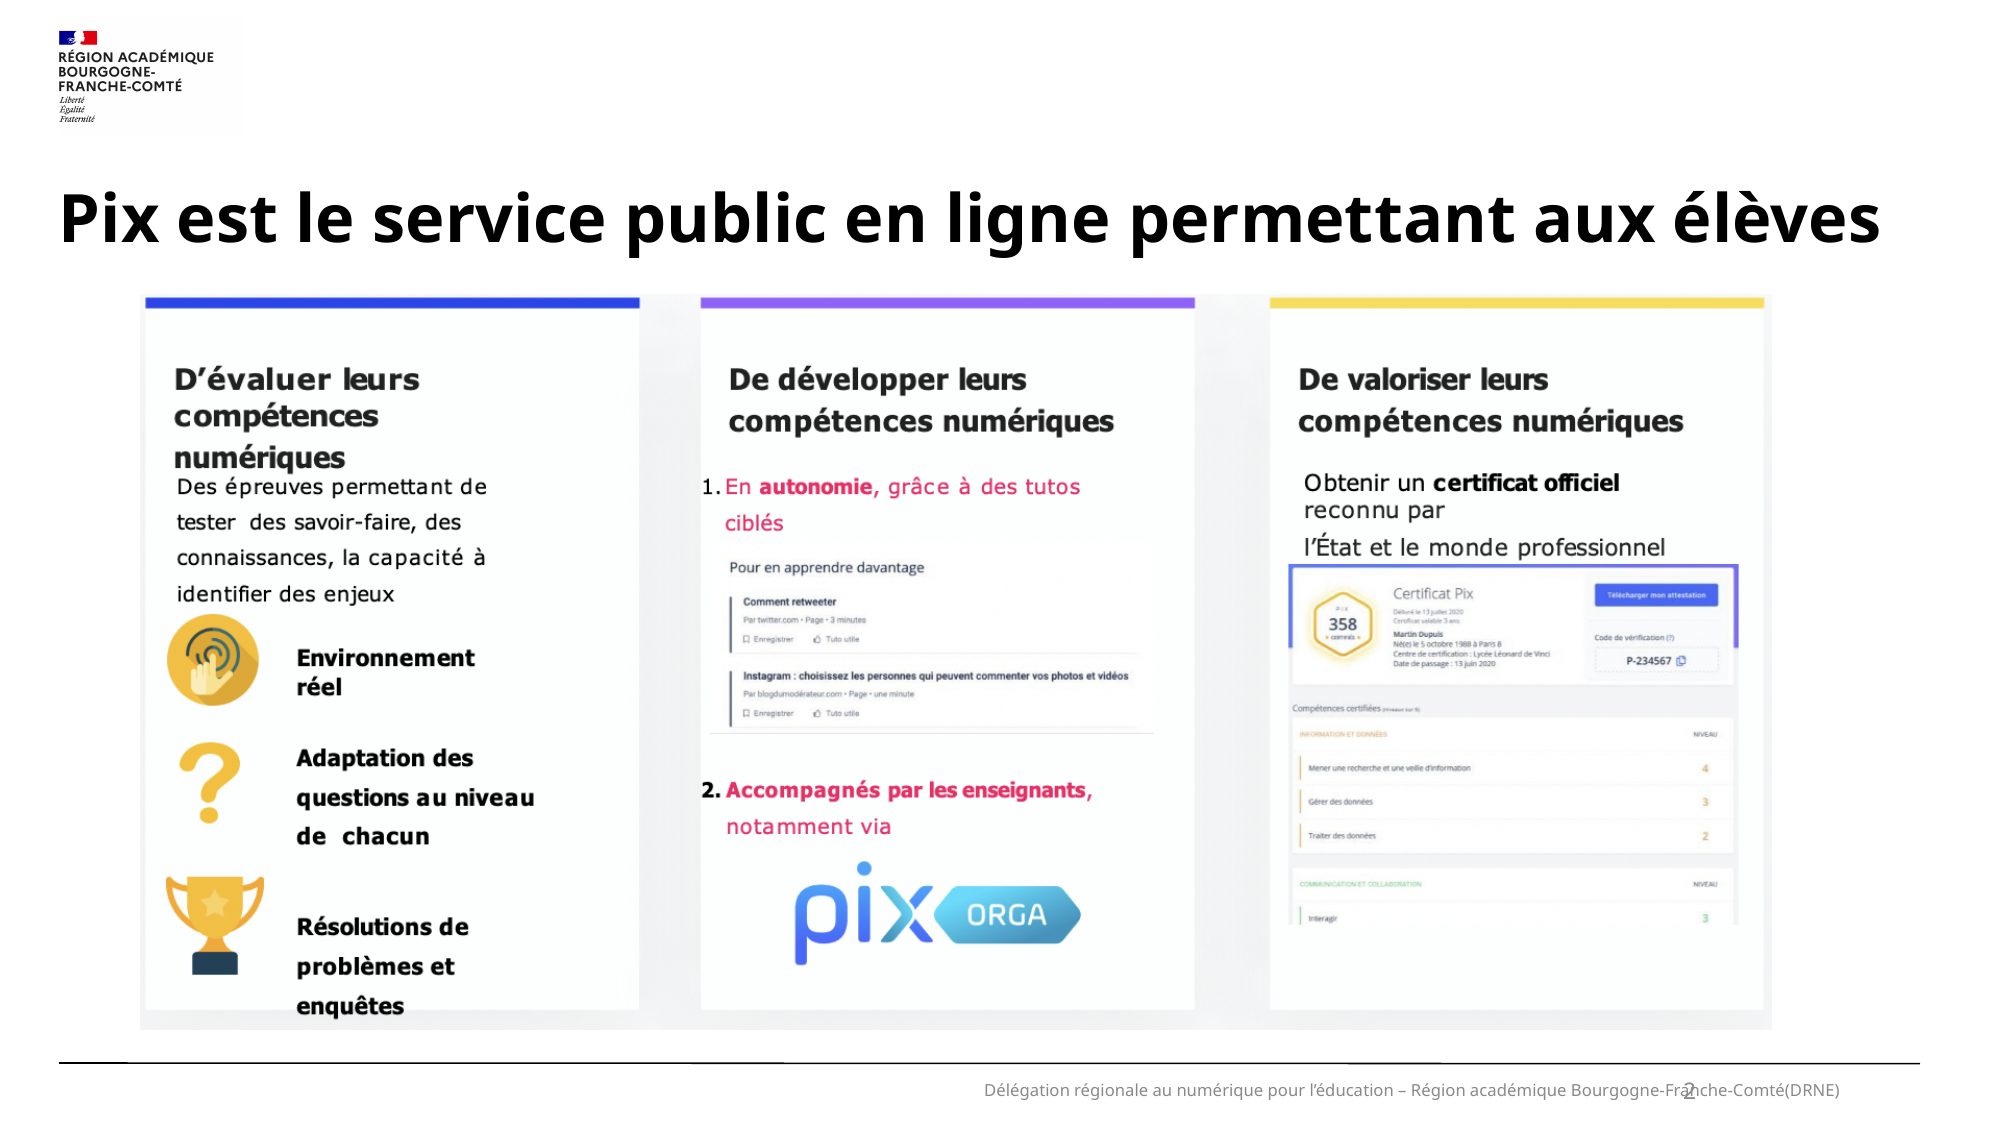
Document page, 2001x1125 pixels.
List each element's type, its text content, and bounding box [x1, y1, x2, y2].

title Pix est le service public en ligne permettant aux élèves [59, 147, 1919, 295]
text_box 2 [1683, 1062, 1919, 1122]
text_box Délégation régionale au numérique pour l’éducation – Région académique Bourgogne-Franche-Comté(DRNE) [933, 1060, 1878, 1120]
picture [140, 294, 1772, 1030]
